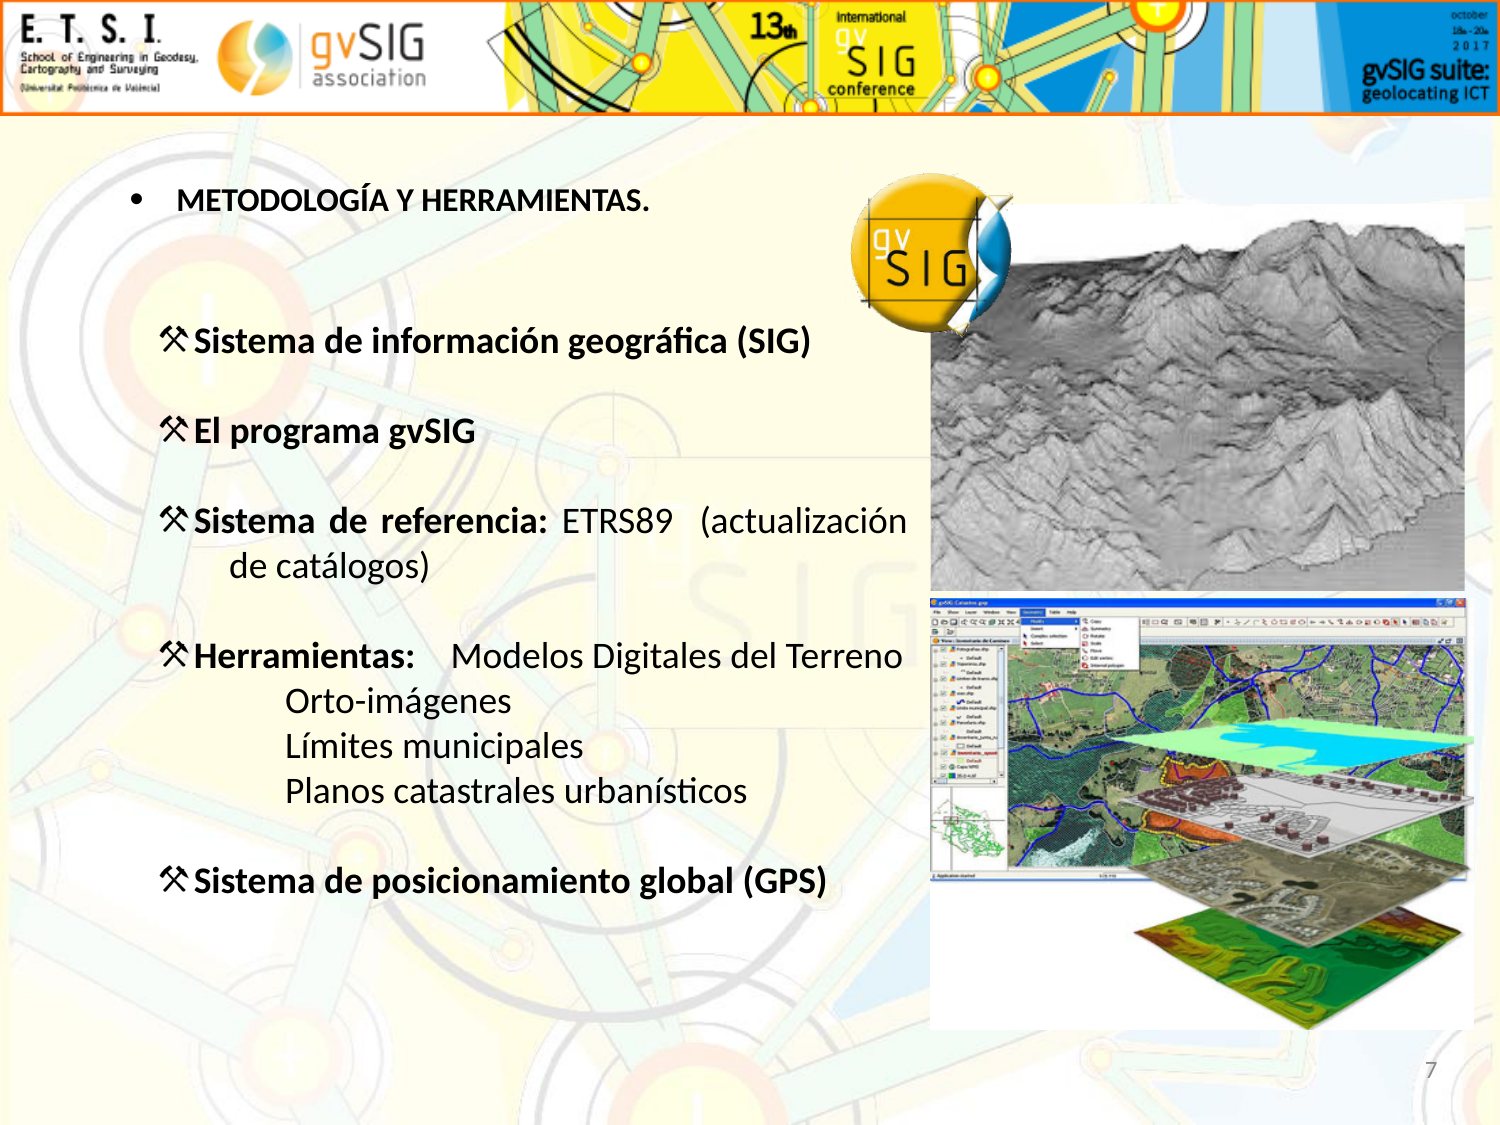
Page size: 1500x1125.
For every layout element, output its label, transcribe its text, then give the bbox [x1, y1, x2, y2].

text_box METODOLOGÍA Y HERRAMIENTAS. [76, 172, 845, 220]
text_box Sistema de información geográfica (SIG) El programa gvSIG Sistema de referencia: ETRS89 (actualización de catálogos) Herramientas: Modelos Digitales del Terreno Orto-imágenes Límites municipales Planos catastrales urbanísticos Sistema de posicionamiento global (GPS) [105, 310, 915, 1032]
text_box <número> [1409, 1038, 1500, 1099]
picture [0, 0, 1500, 1125]
